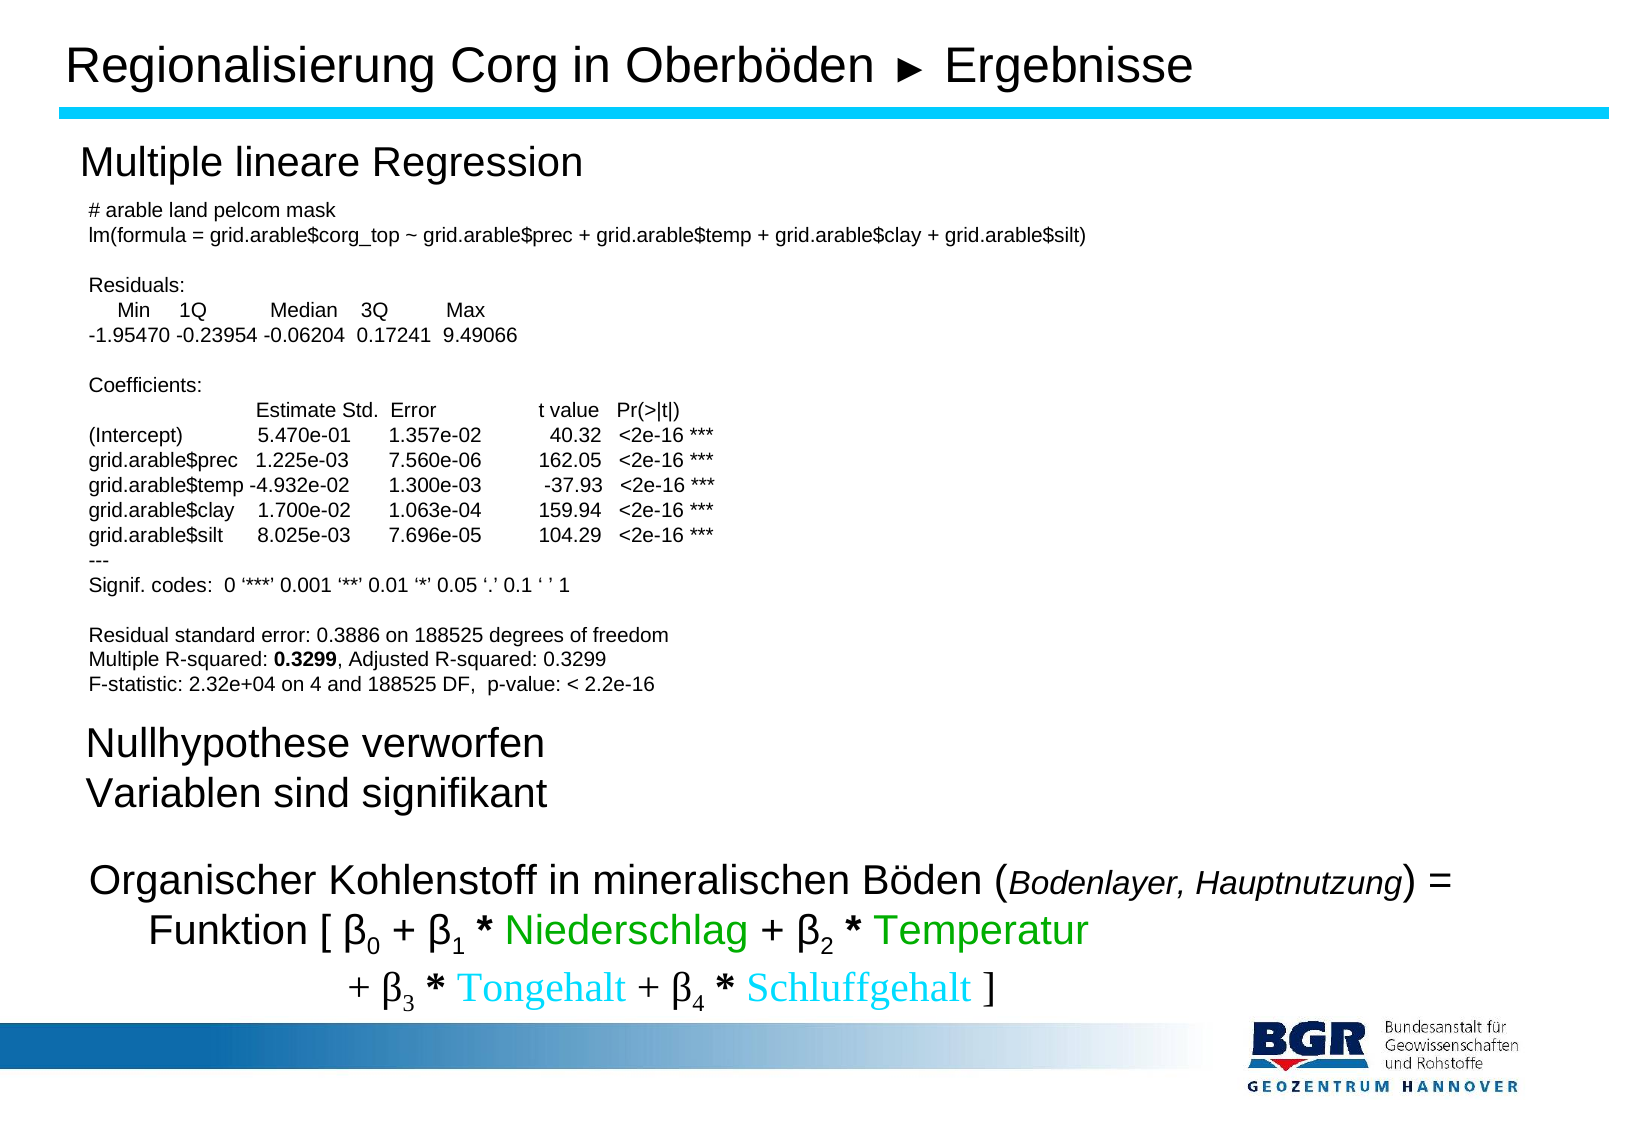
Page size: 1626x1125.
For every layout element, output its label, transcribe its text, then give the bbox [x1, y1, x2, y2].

text_box Nullhypothese verworfen Variablen sind signifikant [70, 708, 563, 824]
text_box # arable land pelcom mask lm(formula = grid.arable$corg_top ~ grid.arable$prec + grid.arable$temp + grid.arable$clay + grid.arable$silt) Residuals: Min 1Q Median 3Q Max -1.95470 -0.23954 -0.06204 0.17241 9.49066 Coefficients: Estimate Std. Error t value Pr(>|t|) (Intercept) 5.470e-01 1.357e-02 40.32 <2e-16 *** grid.arable$prec 1.225e-03 7.560e-06 162.05 <2e-16 *** grid.arable$temp -4.932e-02 1.300e-03 -37.93 <2e-16 *** grid.arable$clay 1.700e-02 1.063e-04 159.94 <2e-16 *** grid.arable$silt 8.025e-03 7.696e-05 104.29 <2e-16 *** --- Signif. codes: 0 ‘***’ 0.001 ‘**’ 0.01 ‘*’ 0.05 ‘.’ 0.1 ‘ ’ 1 Residual standard error: 0.3886 on 188525 degrees of freedom Multiple R-squared: 0.3299, Adjusted R-squared: 0.3299 F-statistic: 2.32e+04 on 4 and 188525 DF, p-value: < 2.2e-16 [73, 189, 1103, 729]
text_box Regionalisierung Corg in Oberböden ► Ergebnisse [50, 24, 1224, 101]
text_box Multiple lineare Regression [64, 127, 599, 193]
picture [0, 1016, 1590, 1100]
text_box Organischer Kohlenstoff in mineralischen Böden (Bodenlayer, Hauptnutzung) = Funktion [ β0 + β1 * Niederschlag + β2 * Temperatur + β3 * Tongehalt + β4 * Schluffgehalt ] [74, 845, 1478, 1020]
